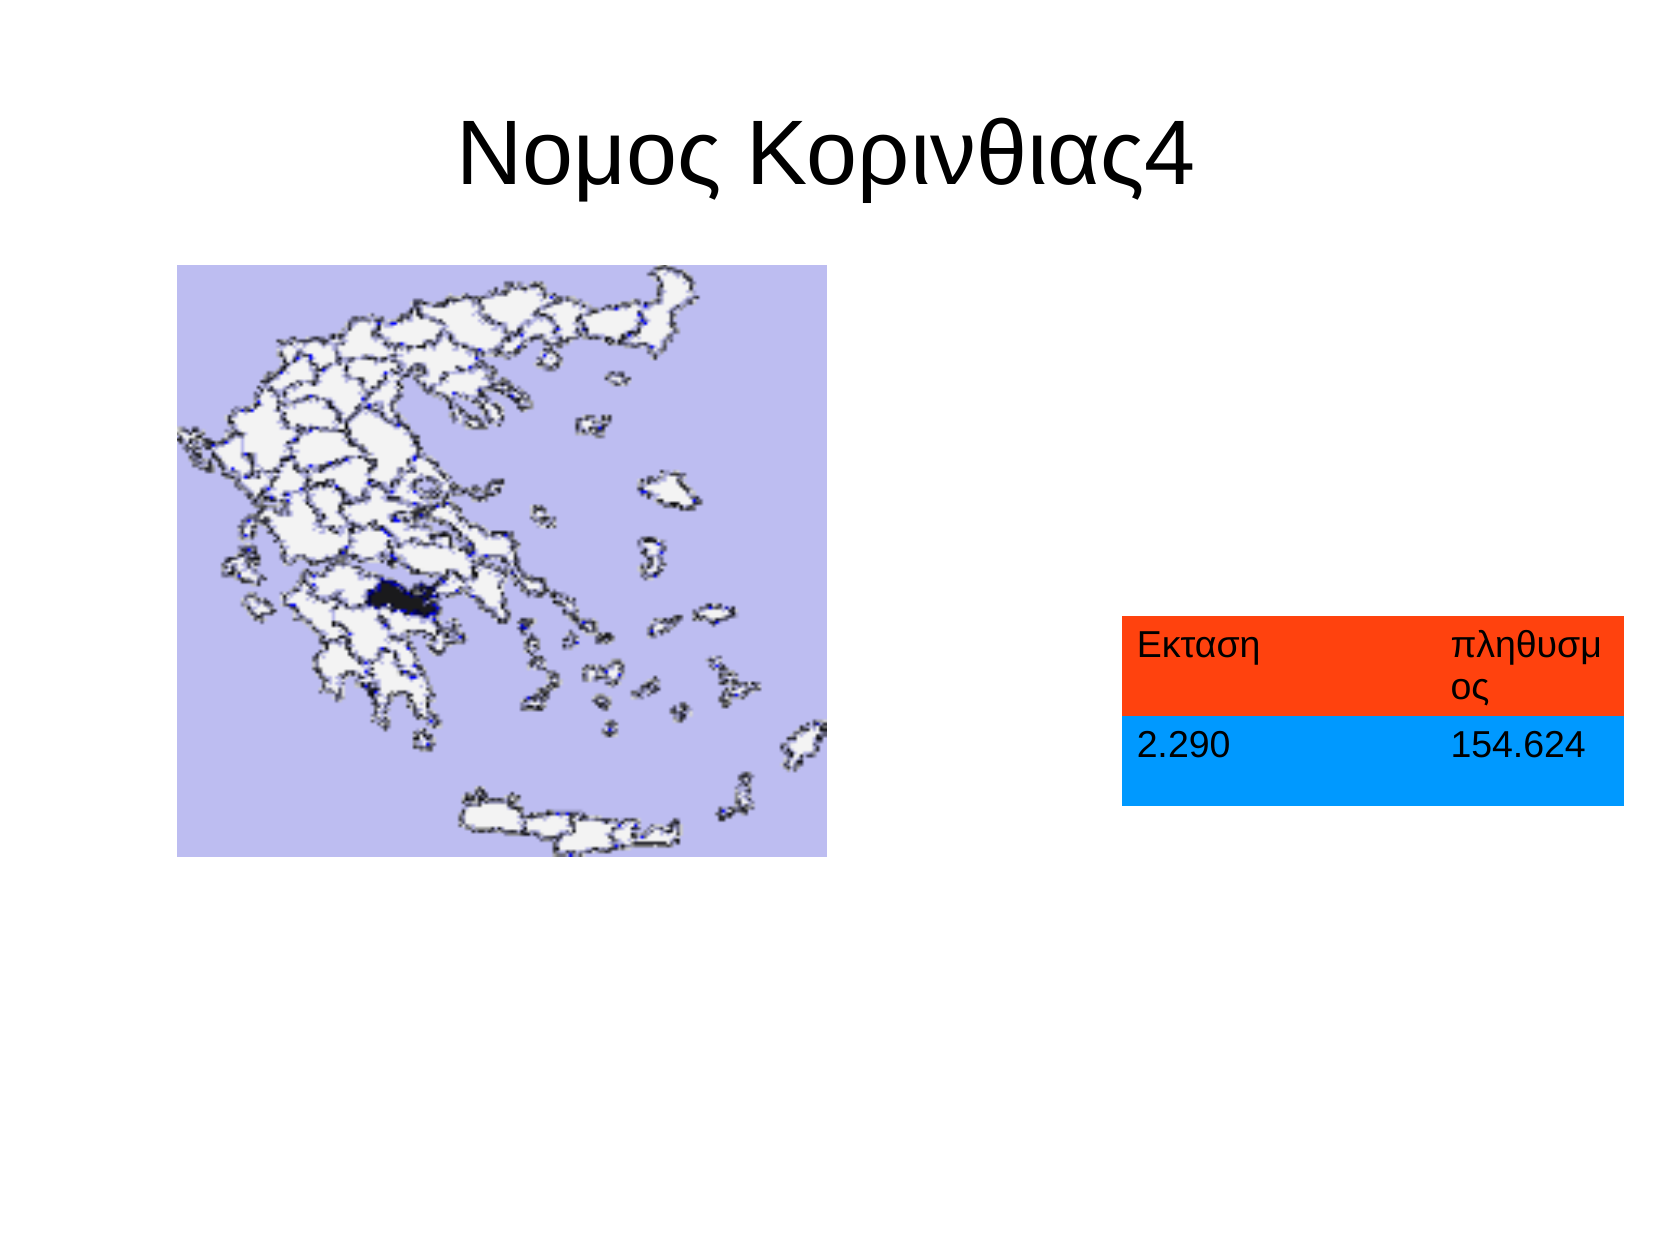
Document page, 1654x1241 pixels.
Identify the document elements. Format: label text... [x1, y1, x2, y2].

title Νομος Κορινθιας4 [82, 49, 1571, 257]
table_header Εκταση [1122, 616, 1436, 716]
table_cell 2.290 [1122, 716, 1436, 806]
table_header πληθυσμος [1436, 616, 1624, 716]
picture [177, 265, 827, 857]
table_cell 154.624 [1436, 716, 1624, 806]
